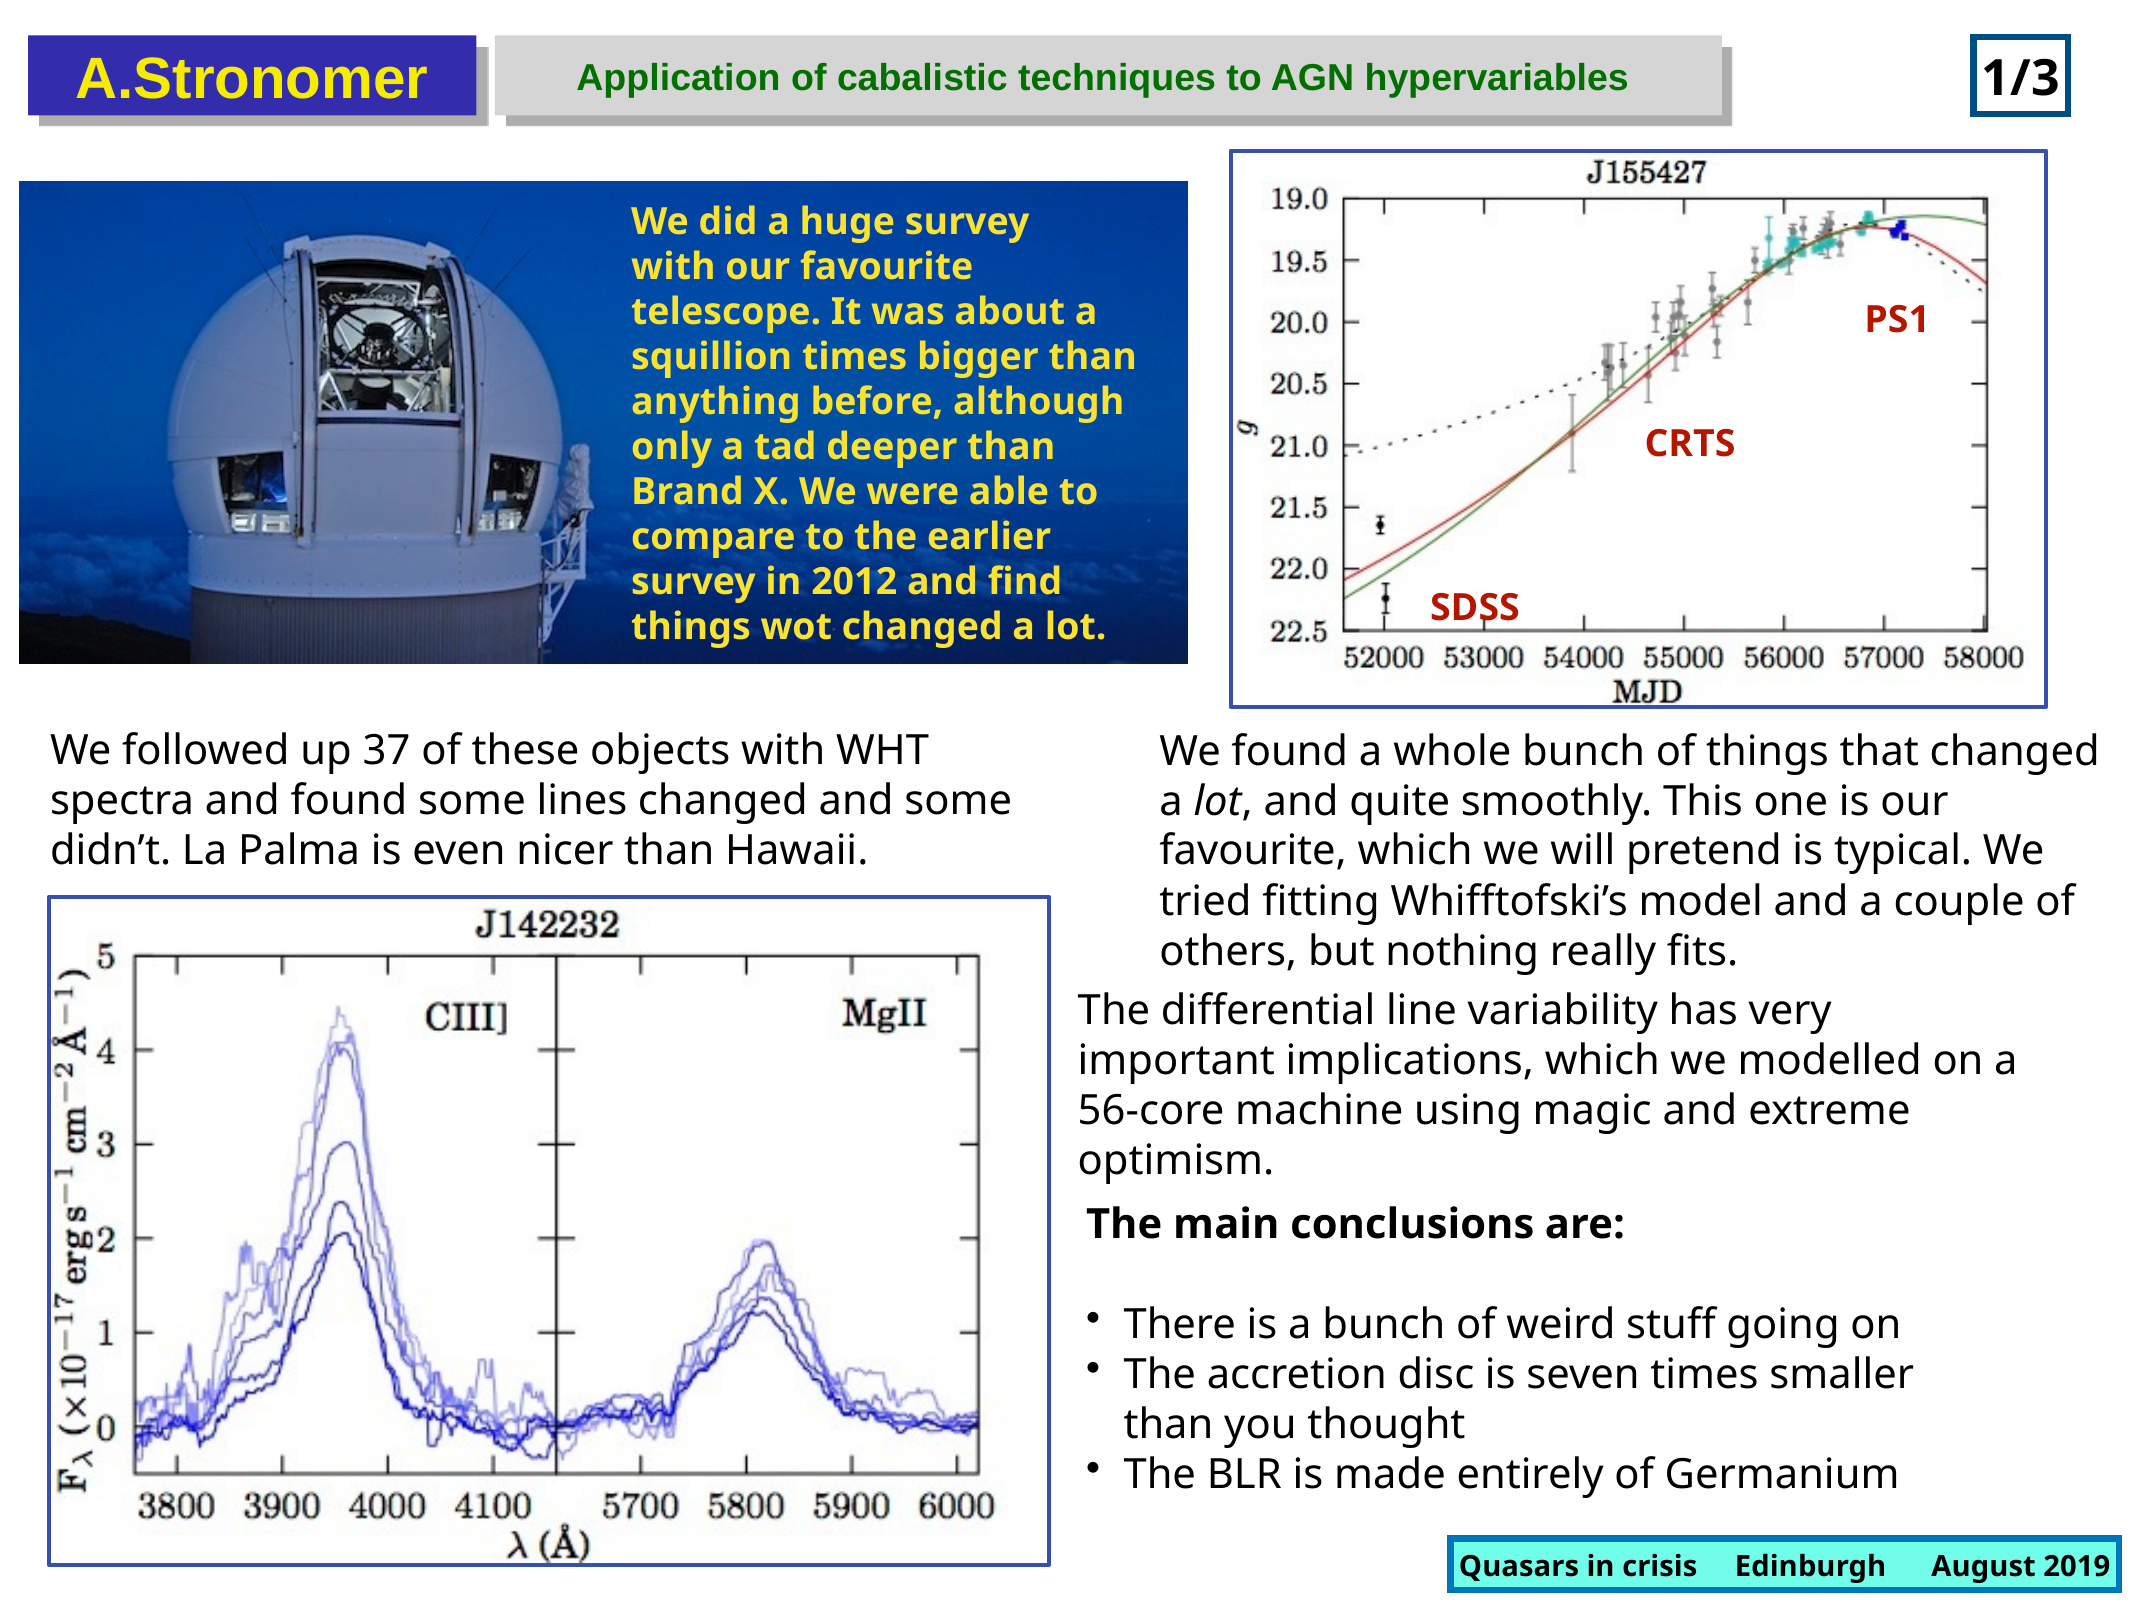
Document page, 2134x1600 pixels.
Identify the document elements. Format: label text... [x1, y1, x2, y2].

text_box The differential line variability has very important implications, which we modelled on a 56-core machine using magic and extreme optimism. [1069, 974, 2044, 1192]
text_box 1/3 [1973, 36, 2068, 114]
text_box CRTS [1636, 410, 1745, 473]
text_box The main conclusions are: There is a bunch of weird stuff going on The accretion disc is seven times smaller than you thought The BLR is made entirely of Germanium [1077, 1188, 1930, 1506]
text_box We did a huge survey with our favourite telescope. It was about a squillion times bigger than anything before, although only a tad deeper than Brand X. We were able to compare to the earlier survey in 2012 and find things wot changed a lot. [622, 189, 1178, 656]
text_box Quasars in crisis Edinburgh August 2019 [1450, 1538, 2120, 1591]
text_box We followed up 37 of these objects with WHT spectra and found some lines changed and some didn’t. La Palma is even nicer than Hawaii. [41, 714, 1082, 882]
text_box PS1 [1855, 286, 1939, 349]
picture [51, 898, 1047, 1563]
text_box Application of cabalistic techniques to AGN hypervariables [494, 35, 1722, 116]
title A.Stronomer [28, 35, 477, 116]
picture [19, 181, 1188, 664]
picture [1232, 152, 2044, 706]
text_box We found a whole bunch of things that changed a lot, and quite smoothly. This one is our favourite, which we will pretend is typical. We tried fitting Whifftofski’s model and a couple of others, but nothing really fits. [1151, 714, 2126, 982]
text_box SDSS [1421, 574, 1529, 636]
